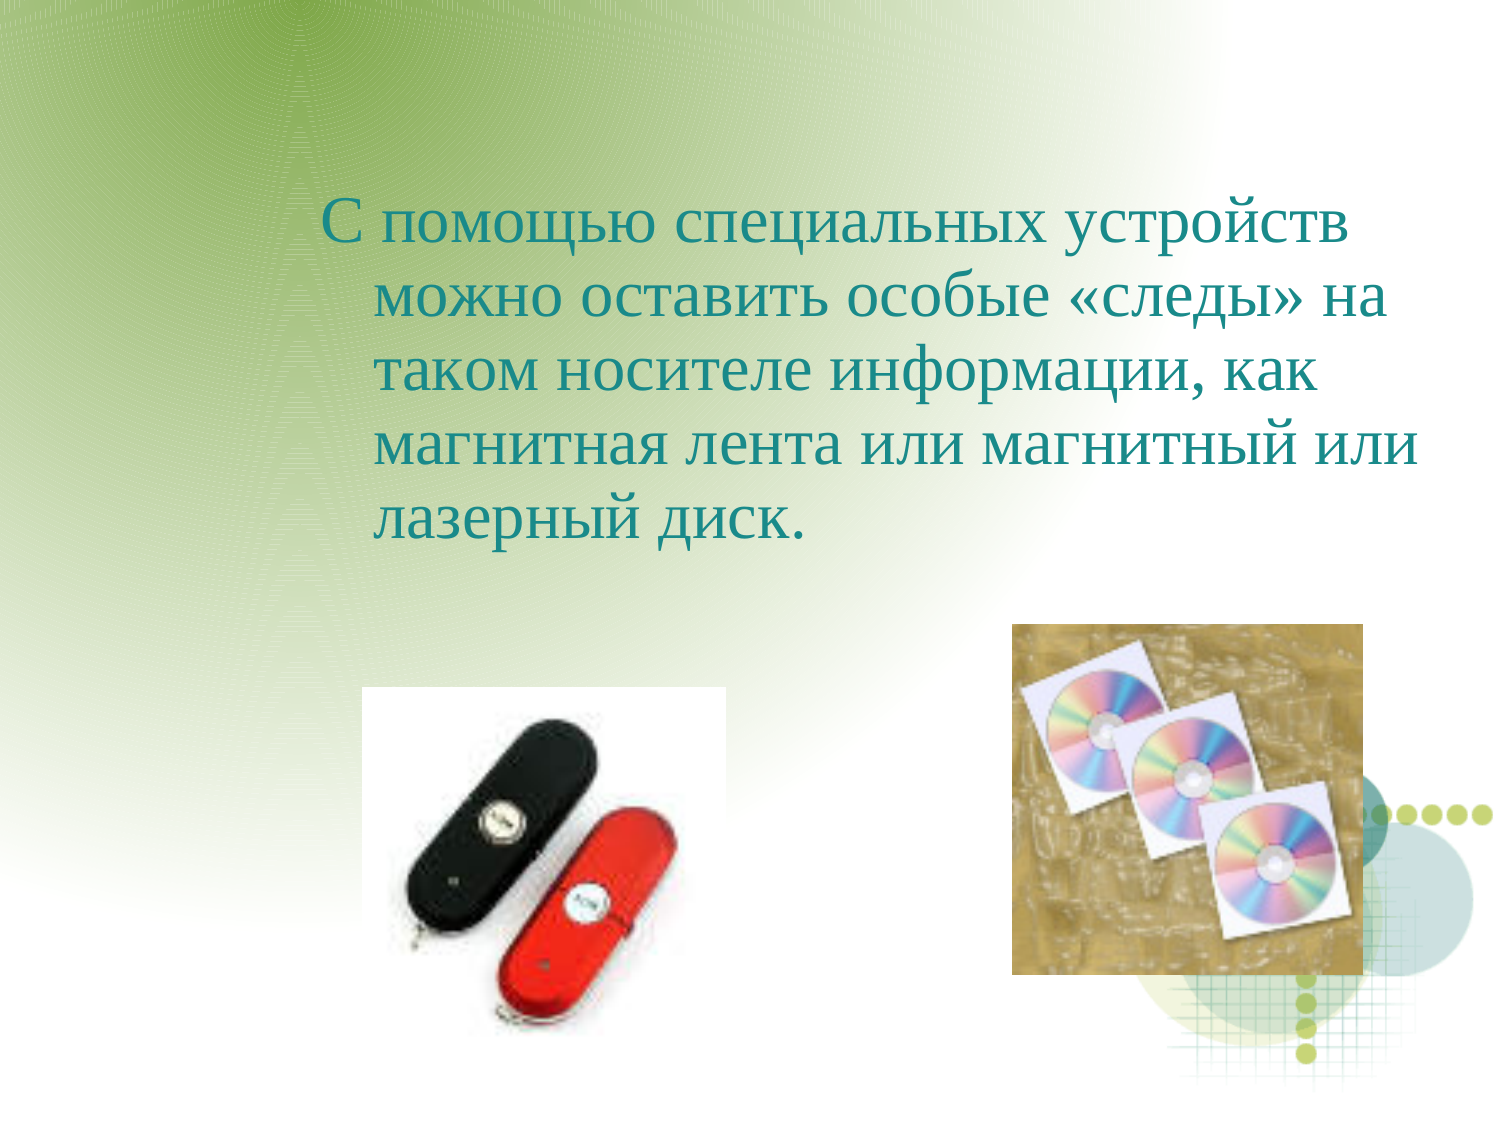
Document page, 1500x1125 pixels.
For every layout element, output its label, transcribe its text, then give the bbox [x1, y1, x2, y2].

picture [1012, 624, 1500, 1098]
list С помощью специальных устройств можно оставить особые «следы» на таком носителе информации, как магнитная лента или магнитный или лазерный диск. [287, 174, 1438, 563]
title [249, 137, 1401, 351]
picture [362, 687, 726, 1051]
